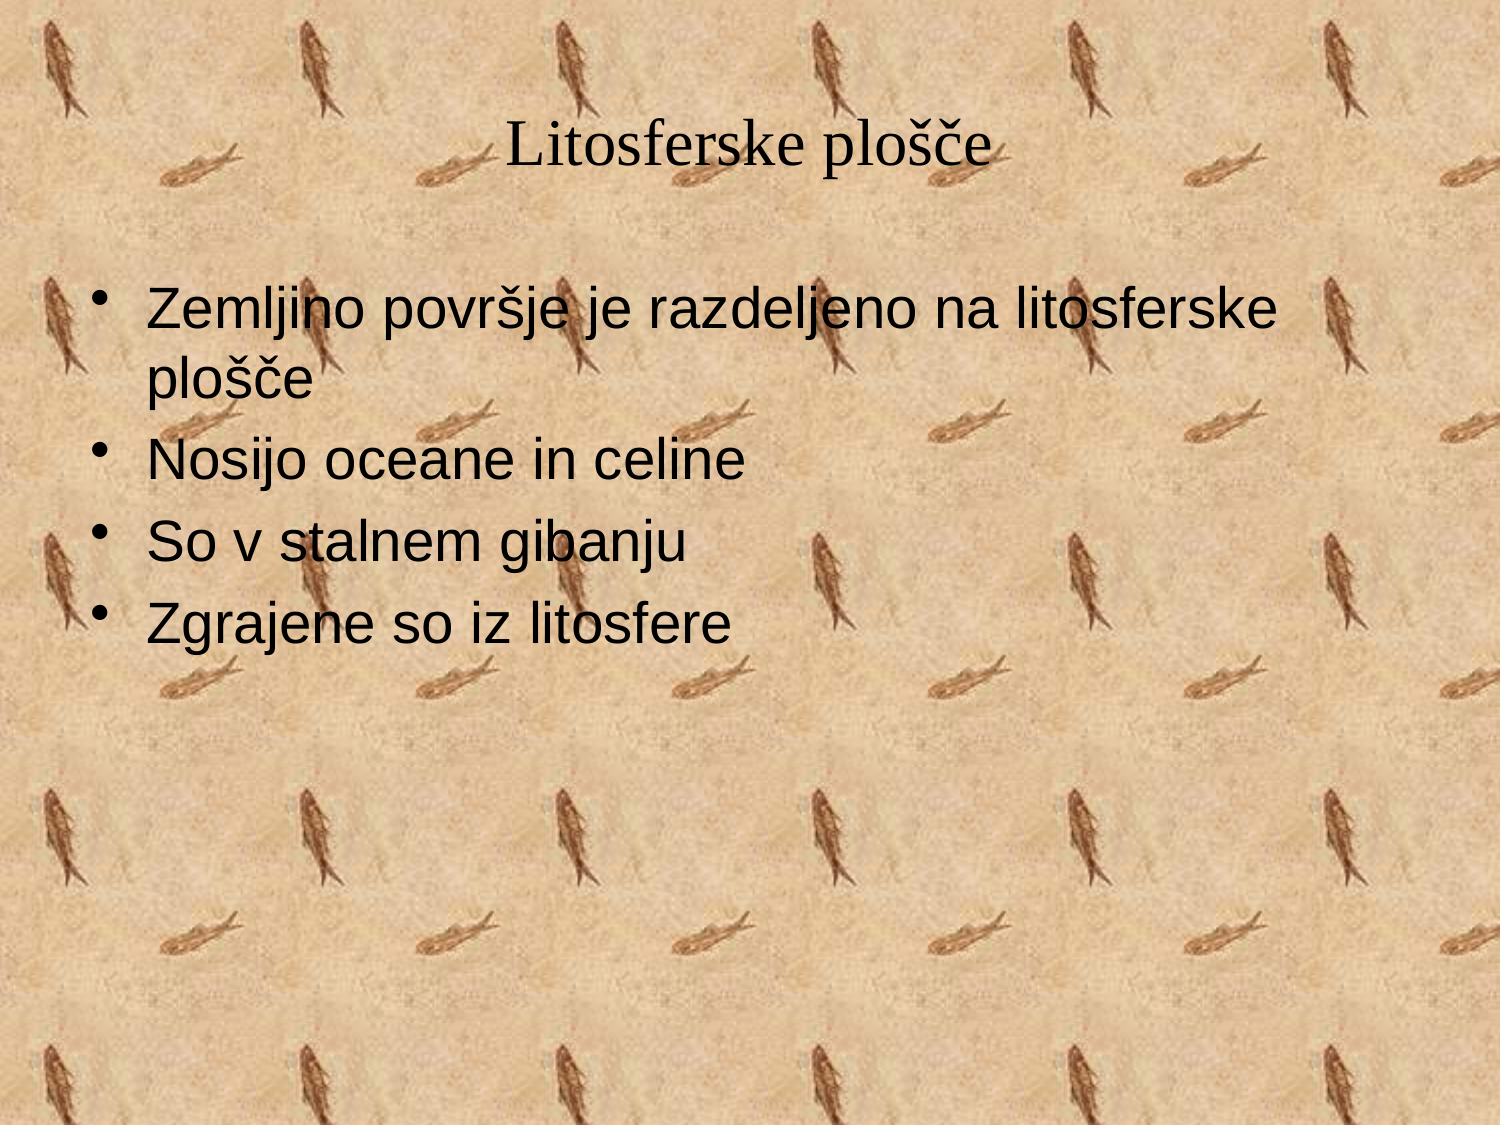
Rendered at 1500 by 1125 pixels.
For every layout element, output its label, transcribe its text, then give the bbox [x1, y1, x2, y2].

title Litosferske plošče [75, 45, 1425, 233]
picture [0, 0, 1500, 1125]
list Zemljino površje je razdeljeno na litosferske plošče Nosijo oceane in celine So v stalnem gibanju Zgrajene so iz litosfere [75, 262, 1425, 1005]
